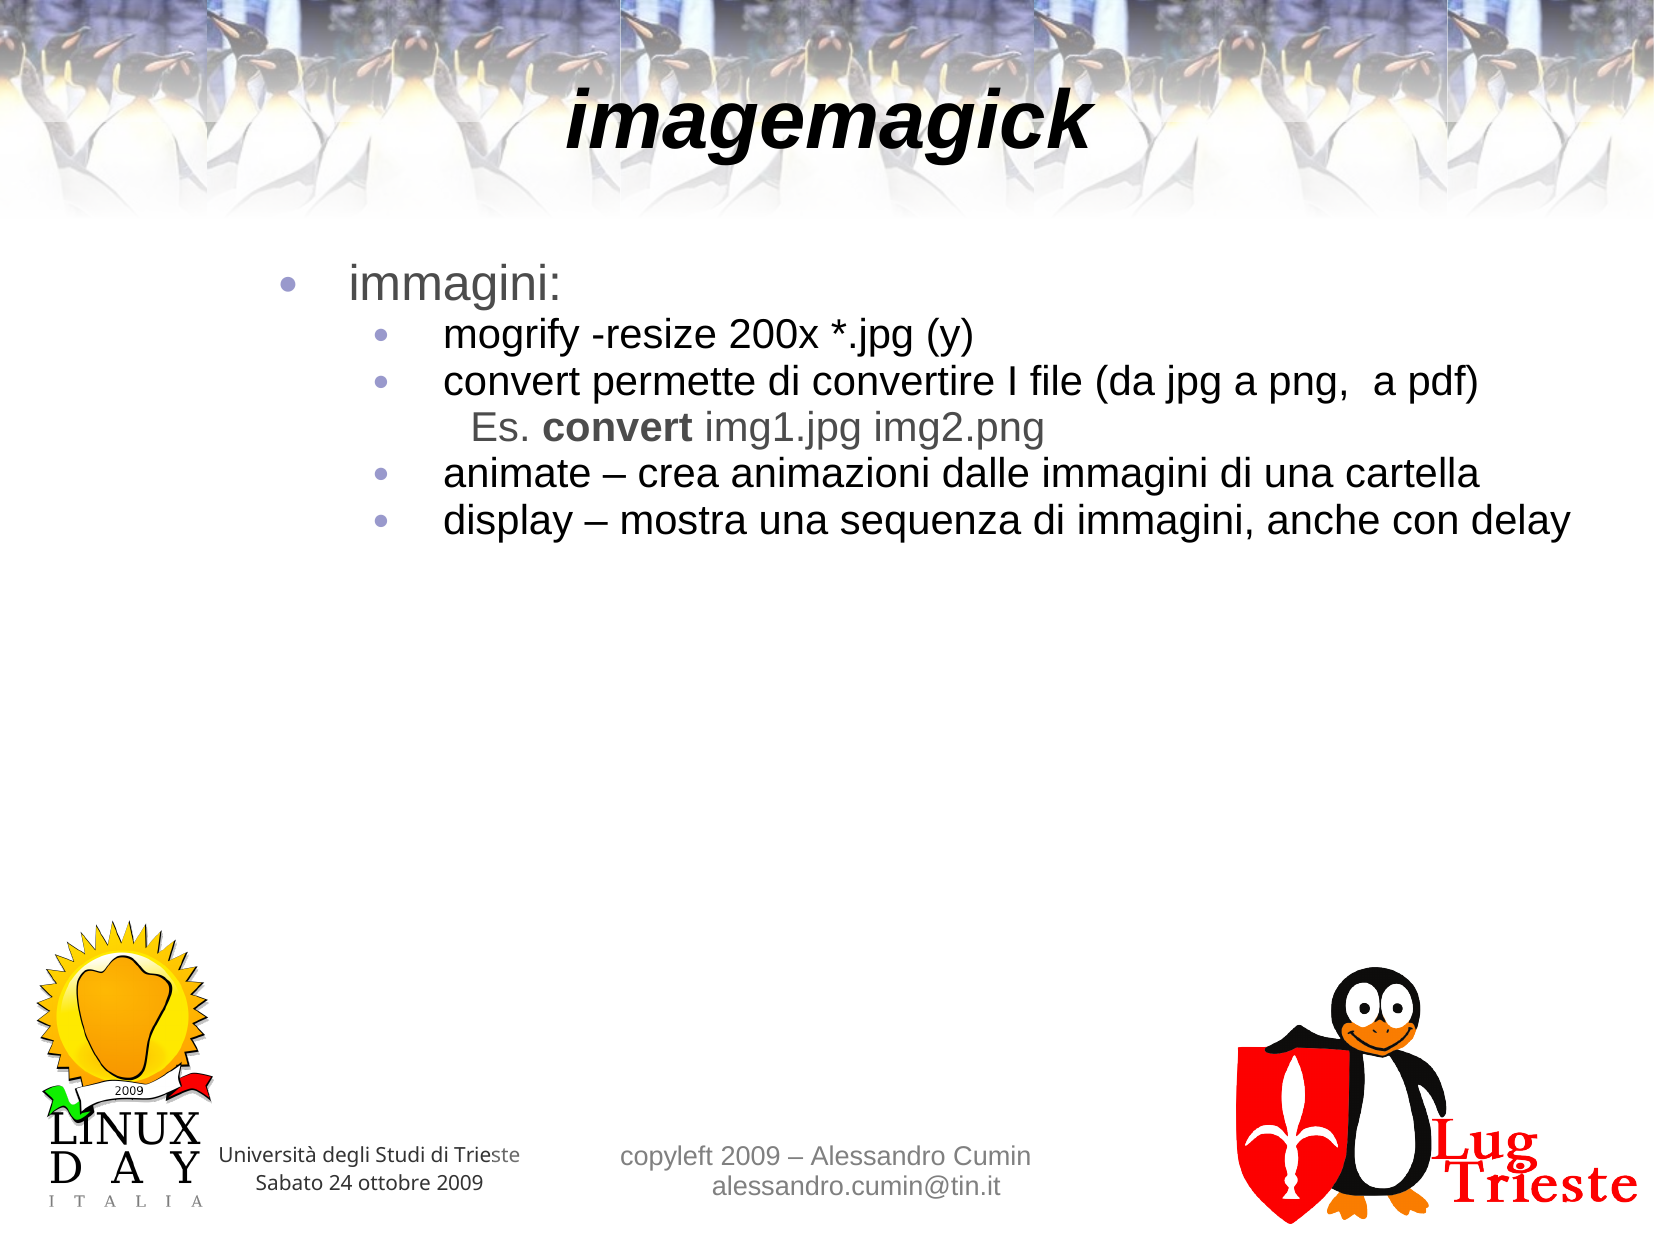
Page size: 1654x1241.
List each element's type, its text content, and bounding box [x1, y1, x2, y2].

list immagini: mogrify -resize 200x *.jpg (y) convert permette di convertire I file (da jpg a png, a pdf) Es. convert img1.jpg img2.png animate – crea animazioni dalle immagini di una cartella display – mostra una sequenza di immagini, anche con delay [171, 254, 1598, 1018]
picture [36, 920, 214, 1207]
picture [1236, 967, 1637, 1224]
title imagemagick [49, 16, 1609, 224]
